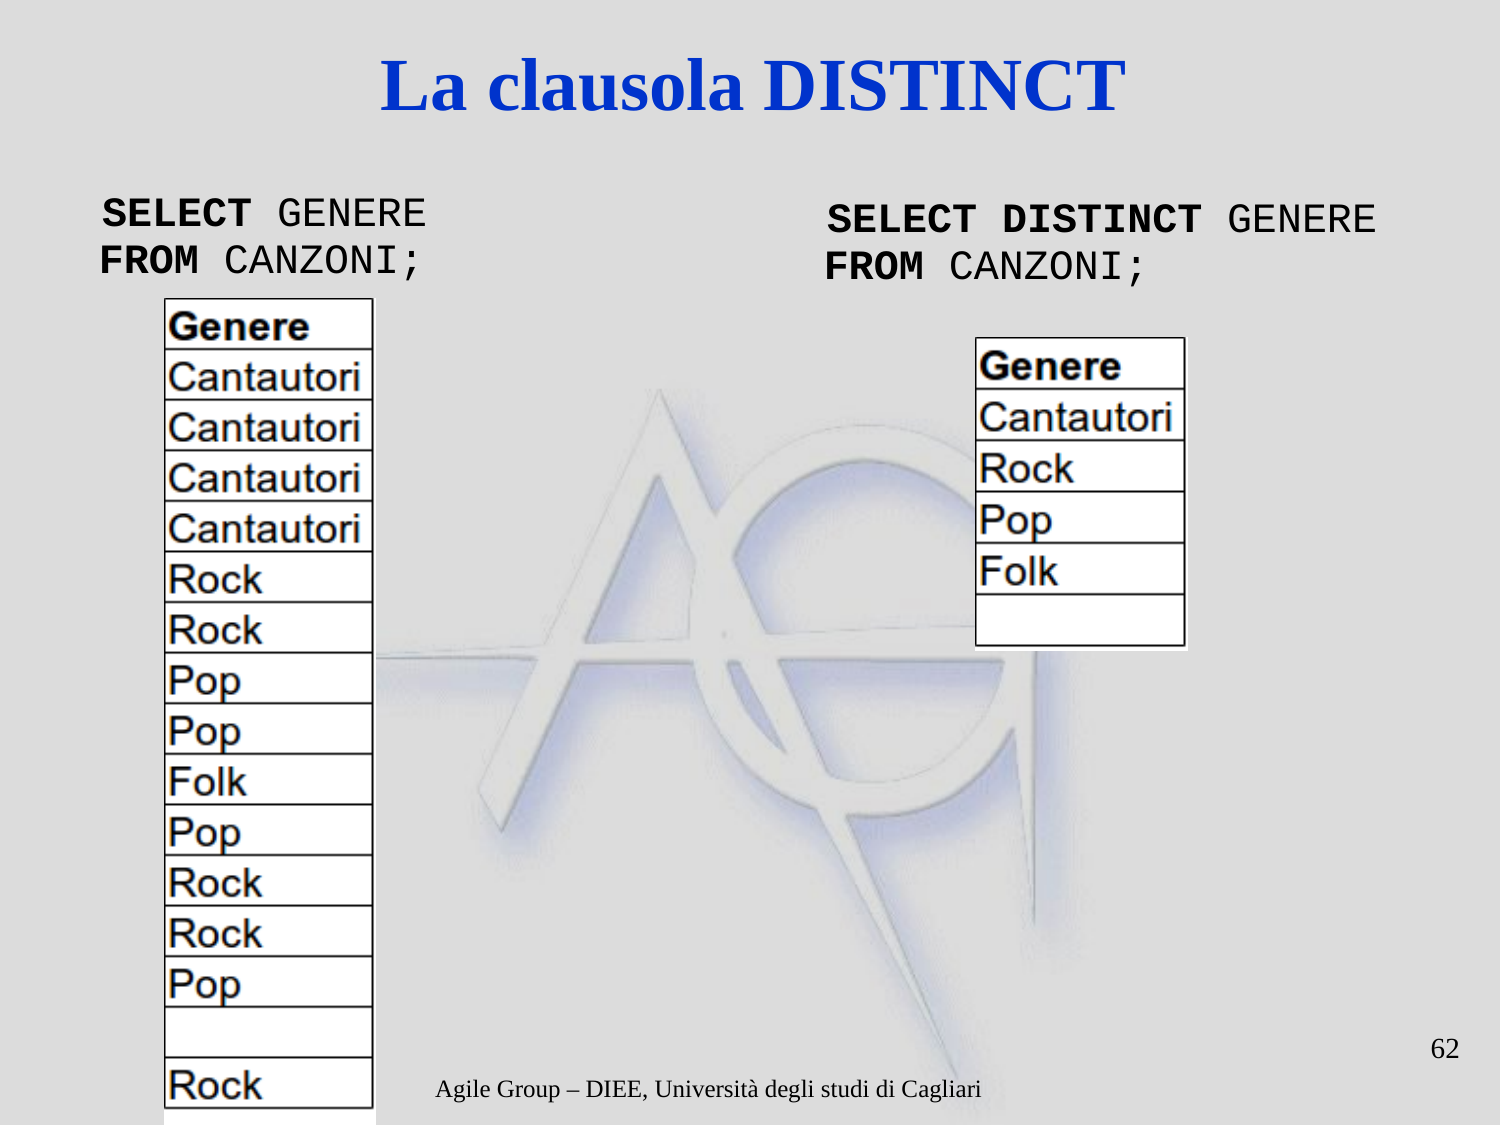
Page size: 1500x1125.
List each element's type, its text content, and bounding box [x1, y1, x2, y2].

title La clausola DISTINCT [75, 9, 1434, 160]
list SELECT DISTINCT GENERE FROM CANZONI; [809, 189, 1485, 387]
picture [0, 0, 1500, 1125]
list SELECT GENERE FROM CANZONI; [84, 184, 488, 382]
